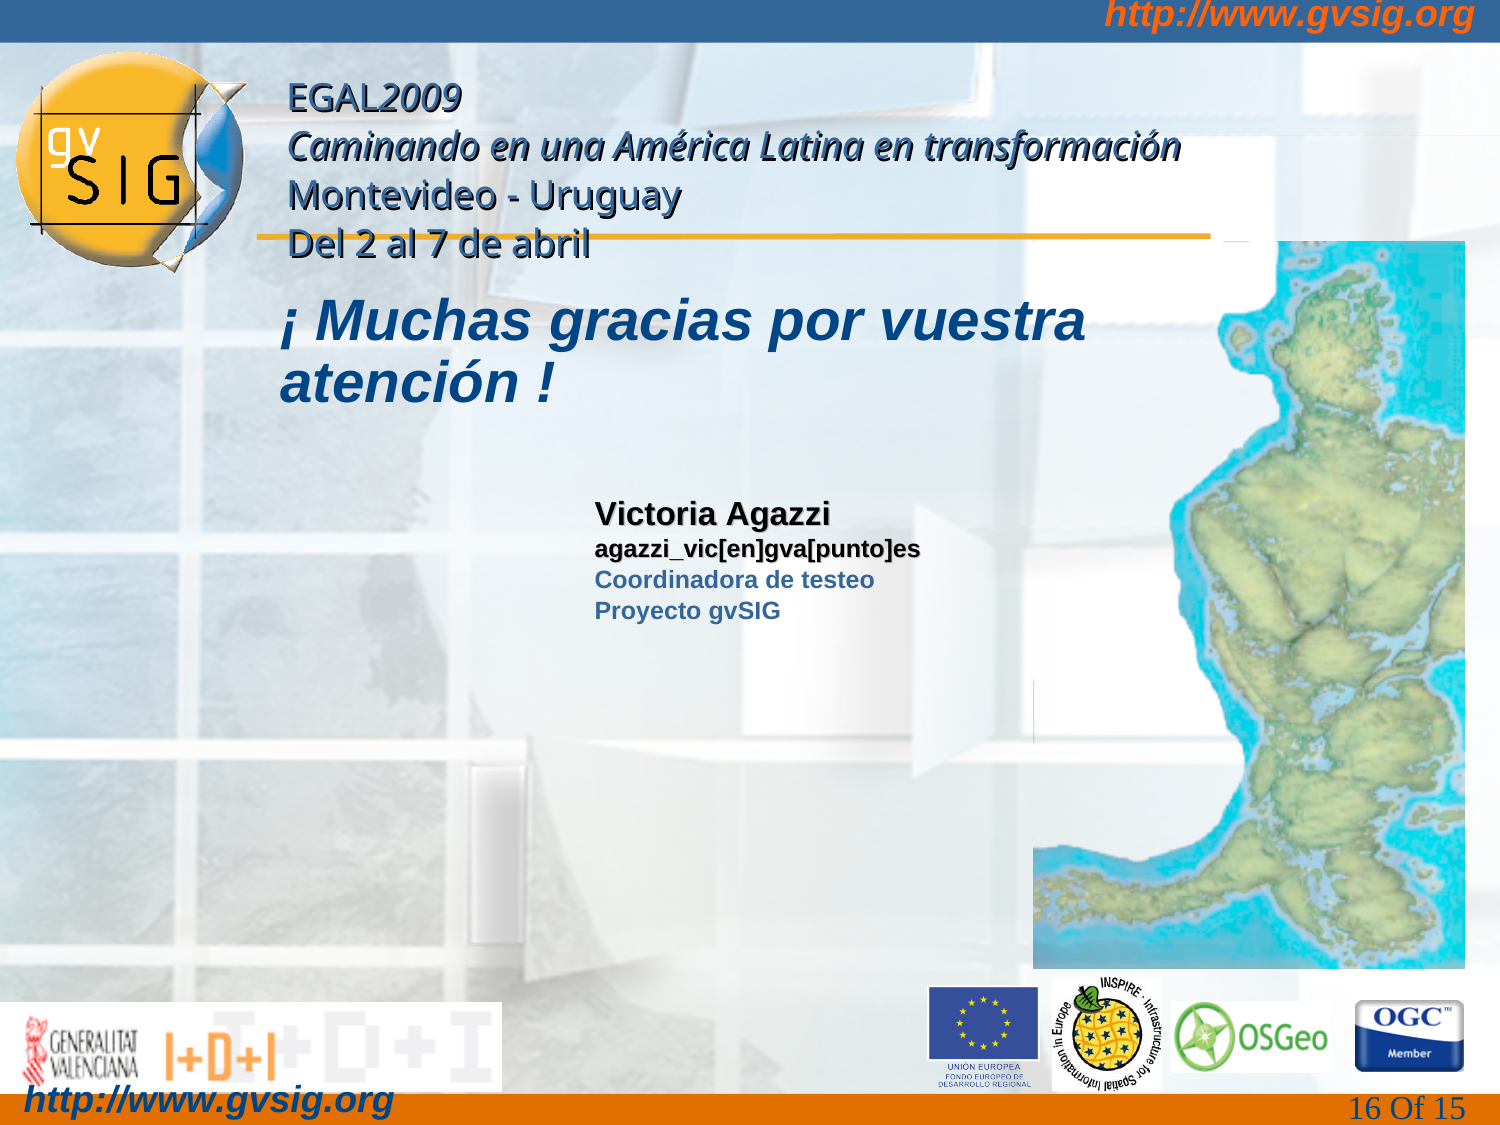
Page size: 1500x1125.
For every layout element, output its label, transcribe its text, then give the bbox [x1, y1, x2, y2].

picture [0, 1002, 502, 1094]
text_box EGAL2009 Caminando en una América Latina en transformación Montevideo - Uruguay Del 2 al 7 de abril [271, 63, 1329, 248]
text_box ¡ Muchas gracias por vuestra atención ! [265, 282, 1211, 443]
picture [1033, 241, 1465, 969]
text_box Victoria Agazzi agazzi_vic[en]gva[punto]es Coordinadora de testeo Proyecto gvSIG [594, 495, 1123, 644]
picture [927, 985, 1040, 1087]
picture [1355, 1000, 1464, 1072]
picture [1052, 977, 1162, 1091]
picture [1171, 1001, 1331, 1073]
picture [11, 49, 249, 276]
